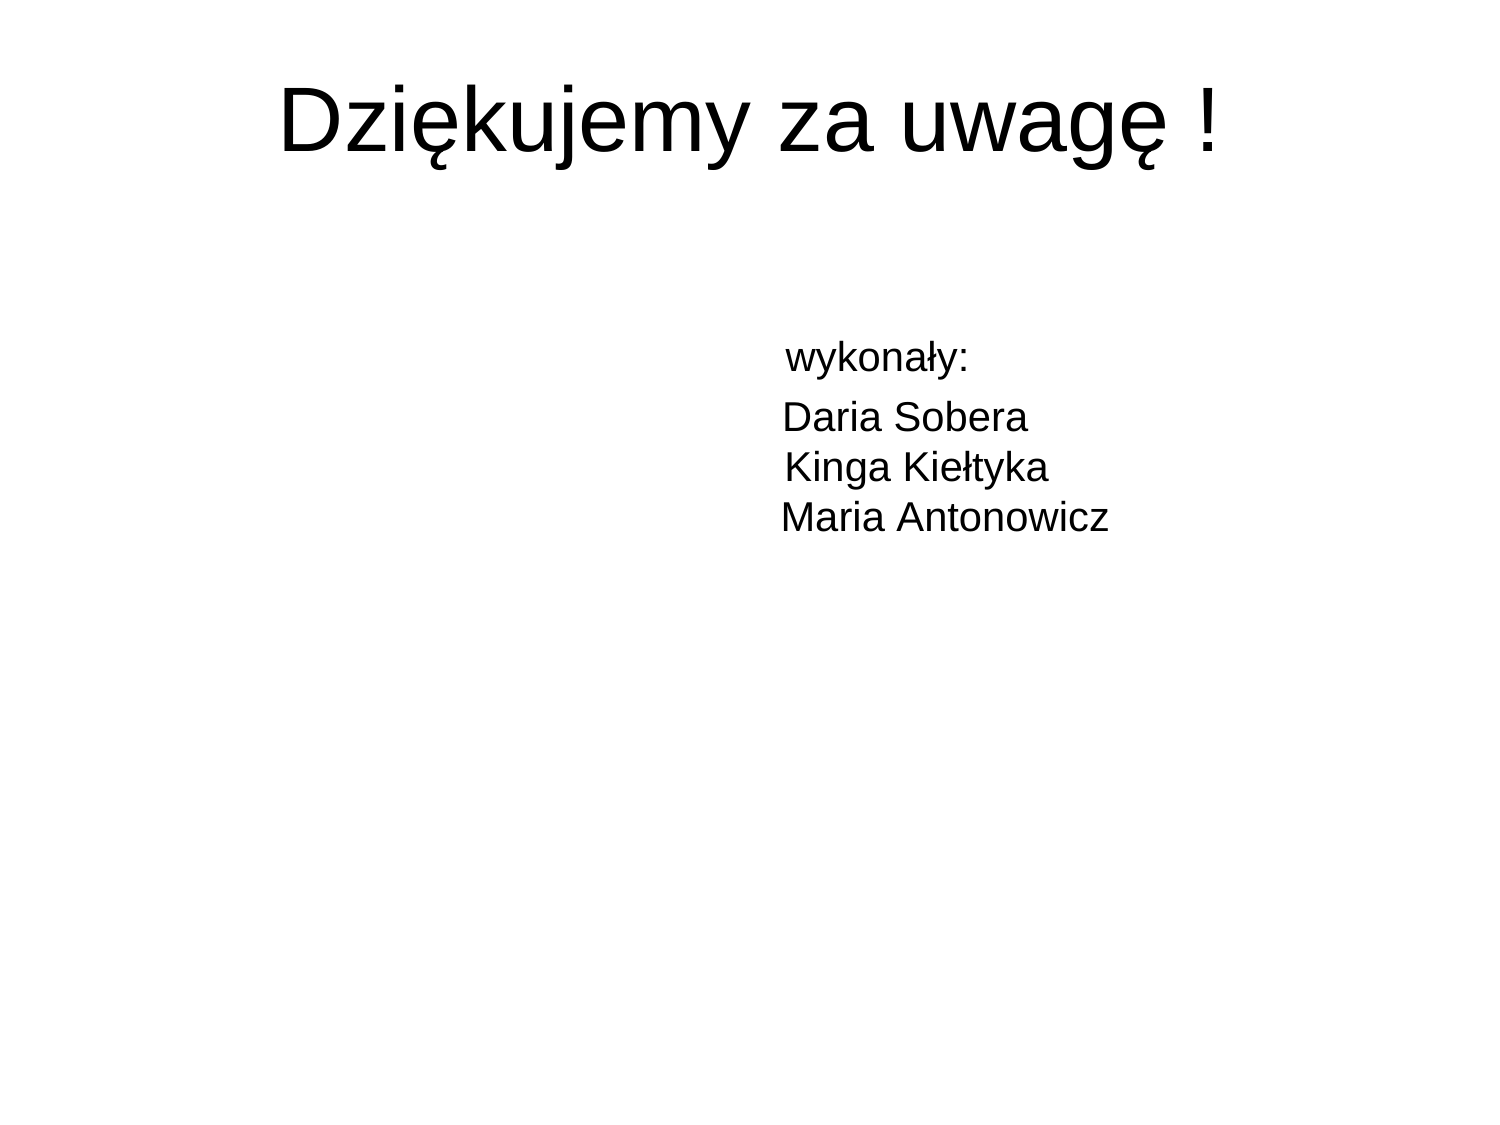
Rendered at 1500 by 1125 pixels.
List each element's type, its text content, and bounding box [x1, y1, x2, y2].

title Dziękujemy za uwagę ! wykonały: Daria Sobera Kinga Kiełtyka Maria Antonowicz [75, 45, 1426, 929]
